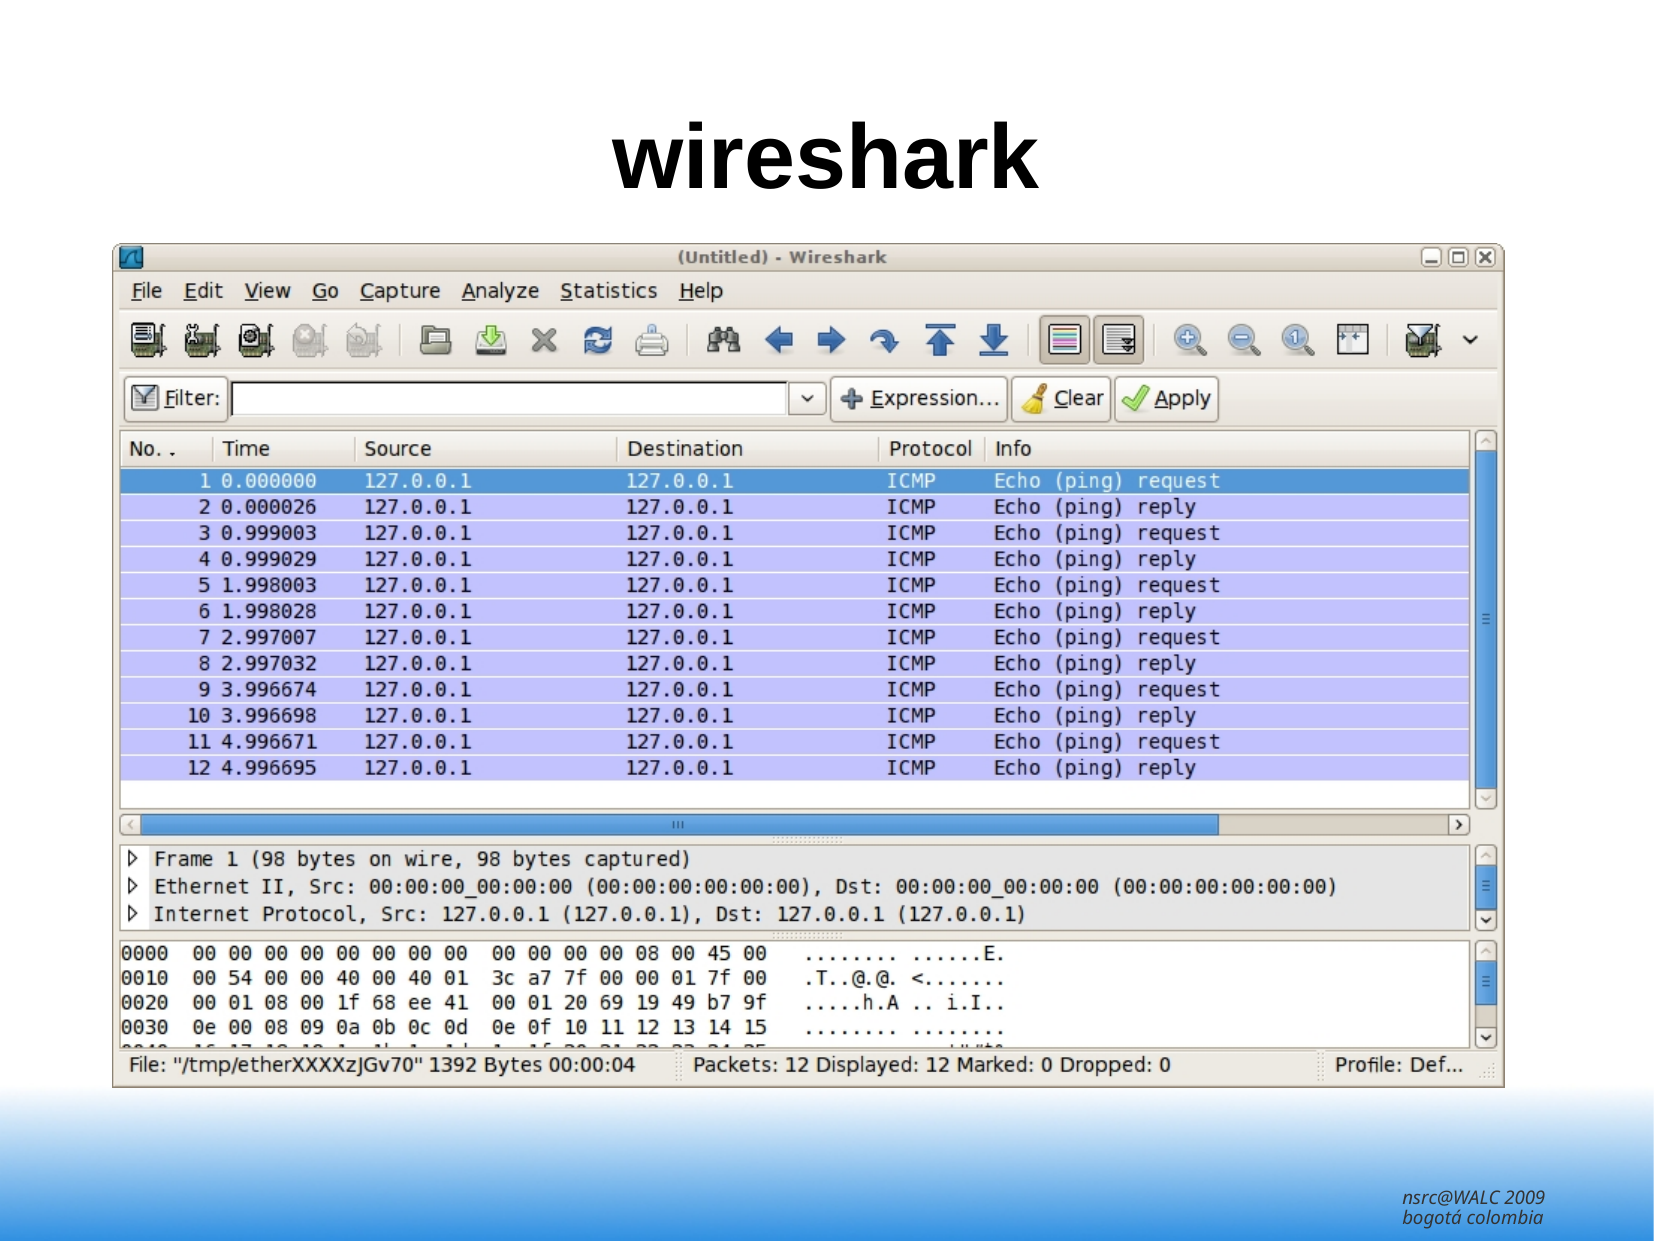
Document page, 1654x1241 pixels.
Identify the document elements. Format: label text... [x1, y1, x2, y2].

picture [0, 243, 1654, 1241]
title wireshark [82, 49, 1570, 256]
